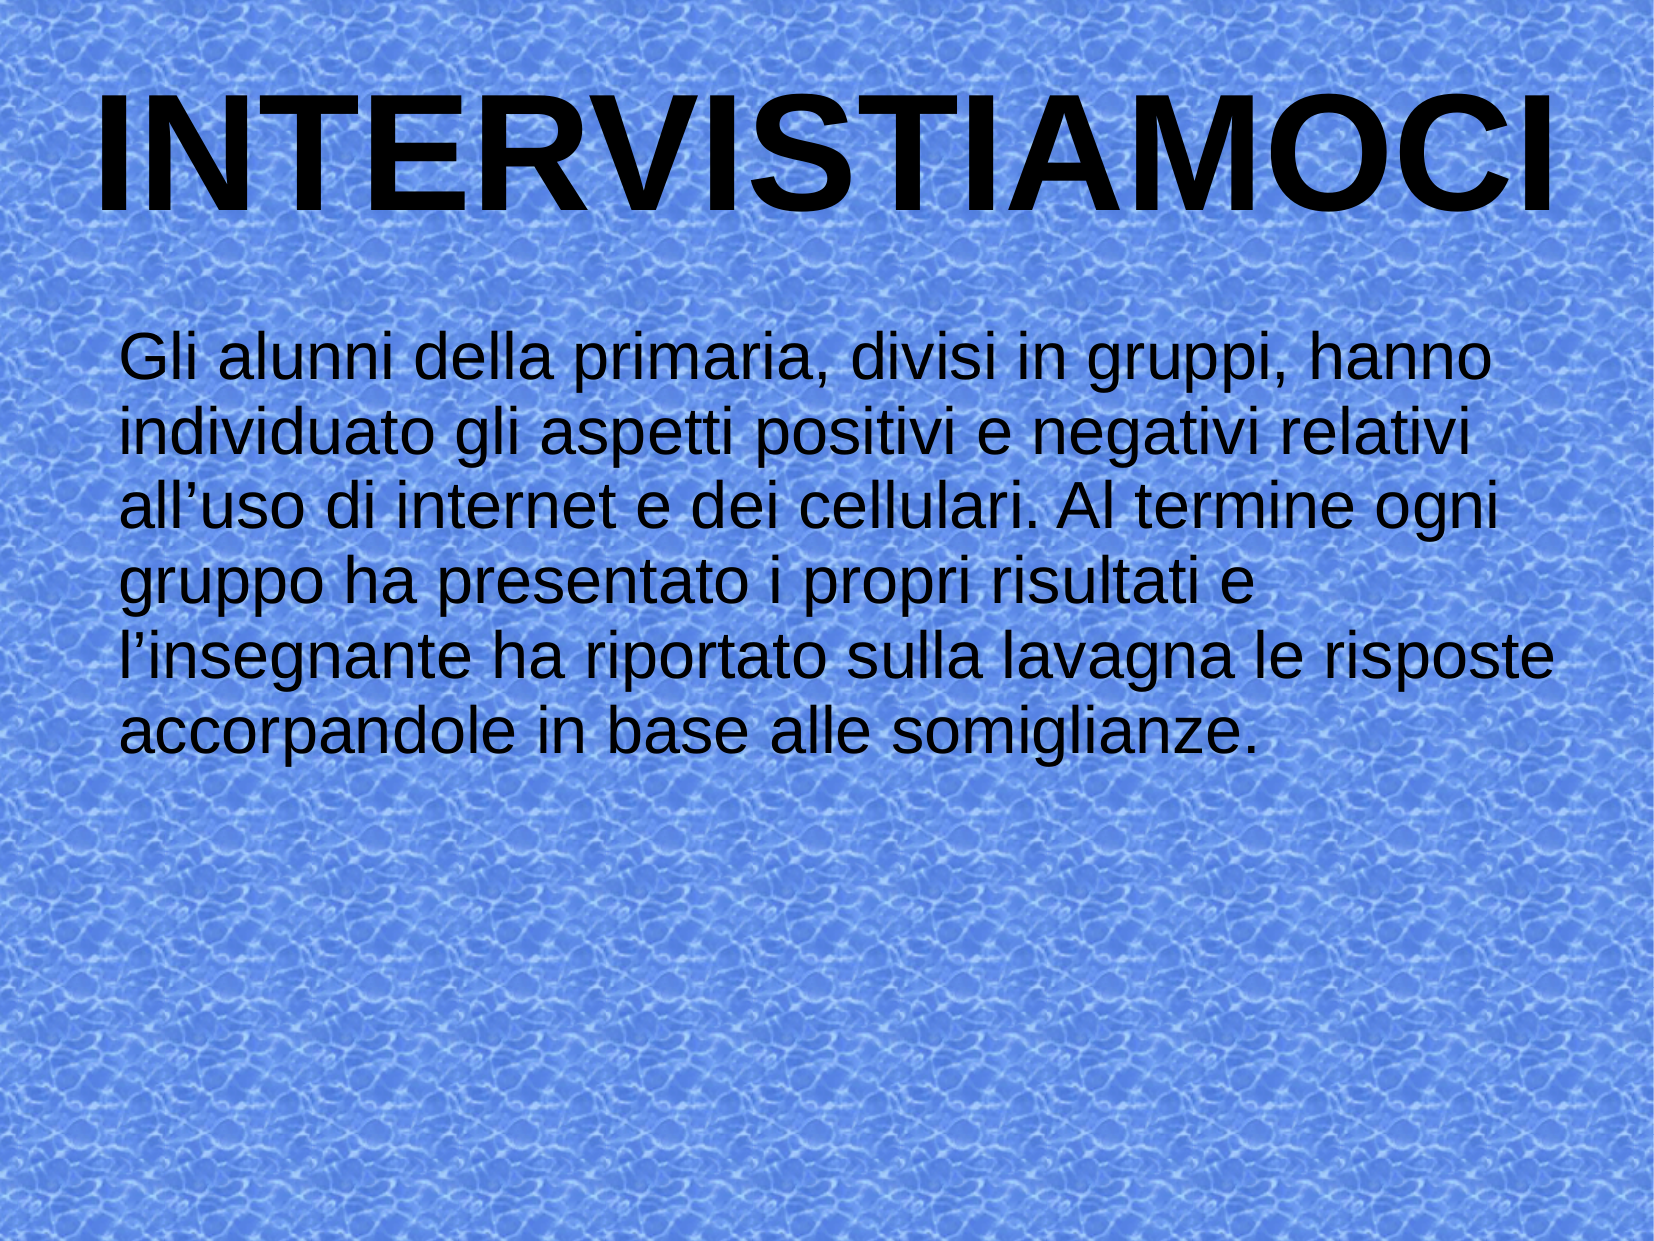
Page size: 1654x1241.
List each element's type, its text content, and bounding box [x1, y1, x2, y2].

title INTERVISTIAMOCI [82, 49, 1571, 257]
picture [0, 0, 1654, 1241]
list Gli alunni della primaria, divisi in gruppi, hanno individuato gli aspetti positivi e negativi relativi all’uso di internet e dei cellulari. Al termine ogni gruppo ha presentato i propri risultati e l’insegnante ha riportato sulla lavagna le risposte accorpandole in base alle somiglianze. [118, 318, 1607, 1138]
